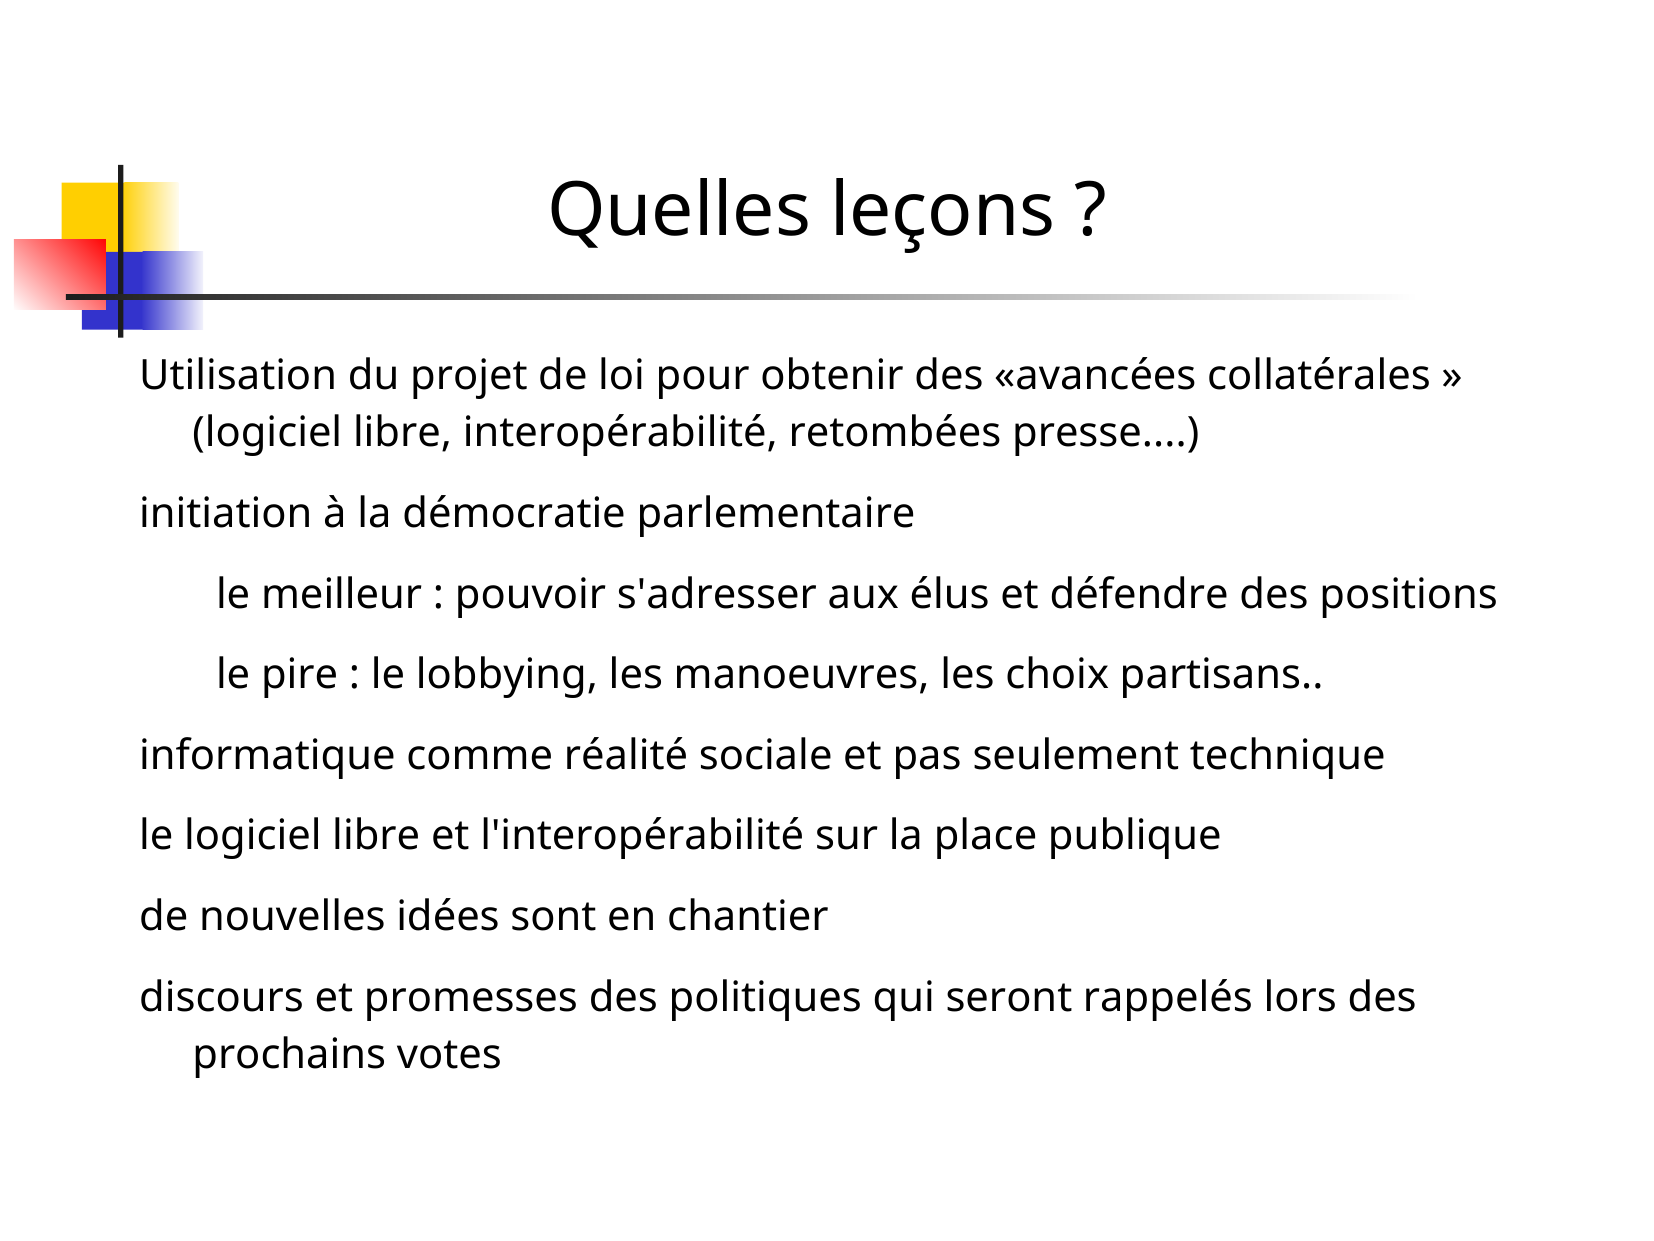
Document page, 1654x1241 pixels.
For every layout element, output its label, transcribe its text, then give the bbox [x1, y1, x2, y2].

list Utilisation du projet de loi pour obtenir des «avancées collatérales » (logiciel libre, interopérabilité, retombées presse....) initiation à la démocratie parlementaire le meilleur : pouvoir s'adresser aux élus et défendre des positions le pire : le lobbying, les manoeuvres, les choix partisans.. informatique comme réalité sociale et pas seulement technique le logiciel libre et l'interopérabilité sur la place publique de nouvelles idées sont en chantier discours et promesses des politiques qui seront rappelés lors des prochains votes [121, 344, 1534, 1127]
title Quelles leçons ? [121, 102, 1534, 311]
